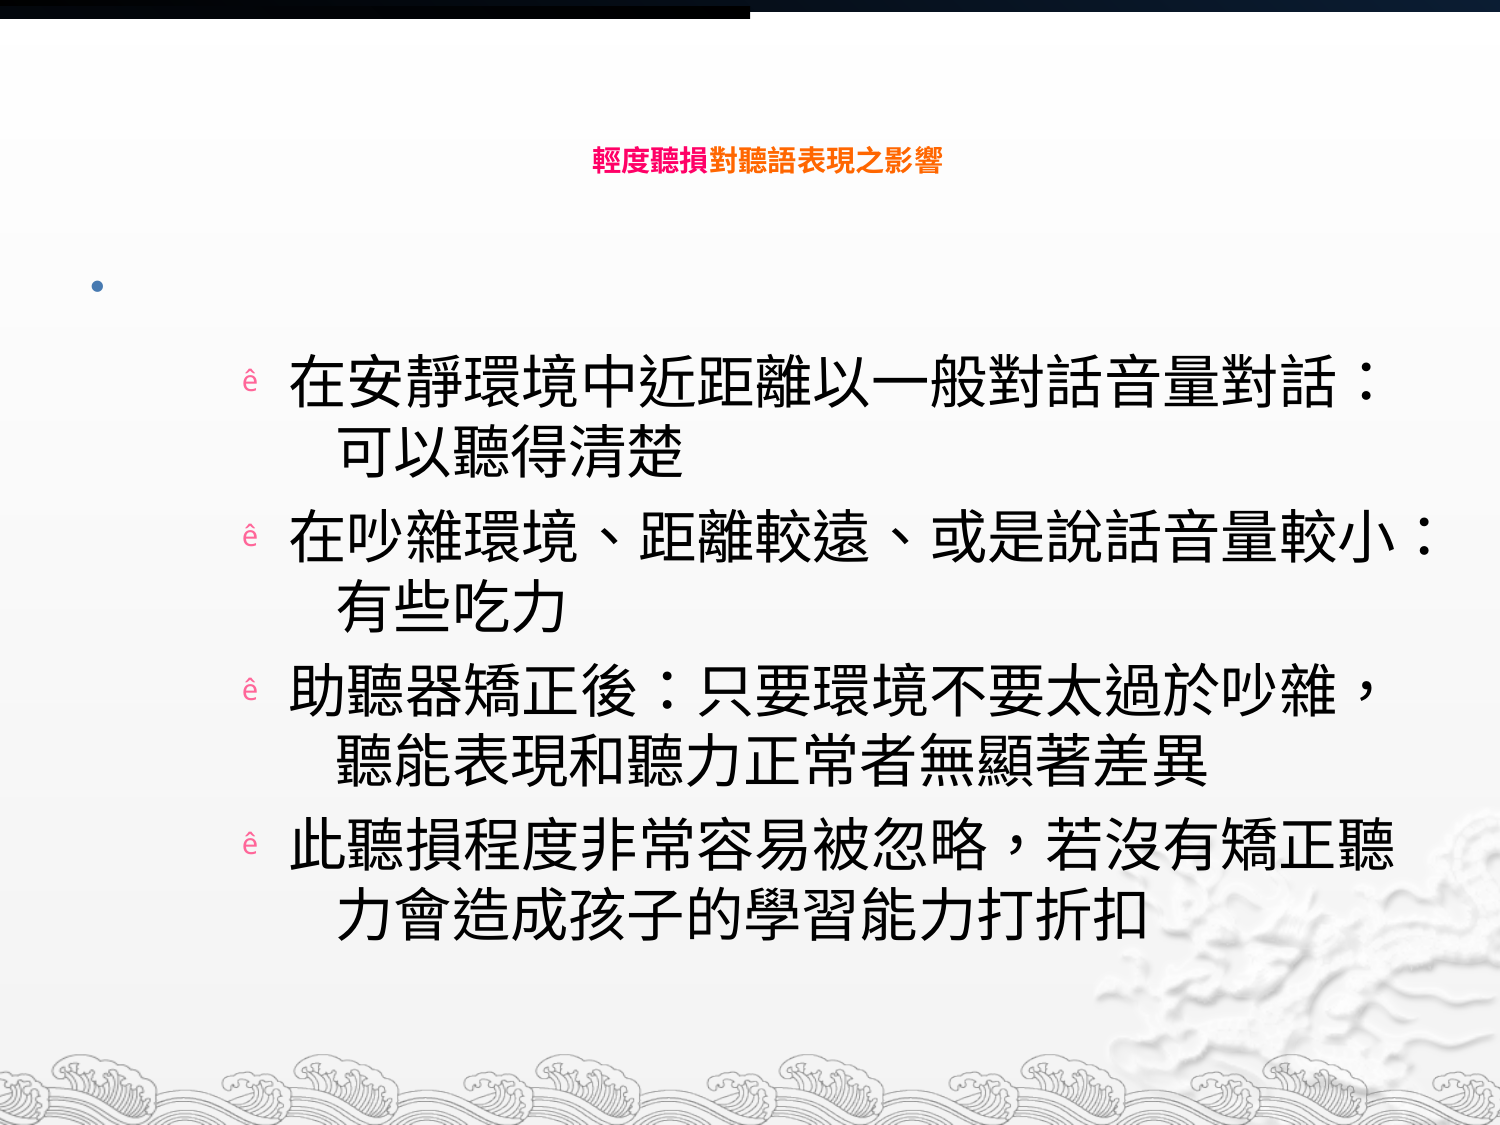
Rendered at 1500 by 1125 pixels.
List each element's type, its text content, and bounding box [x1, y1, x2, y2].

title 輕度聽損對聽語表現之影響 [76, 90, 1459, 265]
list 在安靜環境中近距離以一般對話音量對話：可以聽得清楚 在吵雜環境、距離較遠、或是說話音量較小：有些吃力 助聽器矯正後：只要環境不要太過於吵雜，聽能表現和聽力正常者無顯著差異 此聽損程度非常容易被忽略，若沒有矯正聽力會造成孩子的學習能力打折扣 [76, 243, 1447, 1046]
